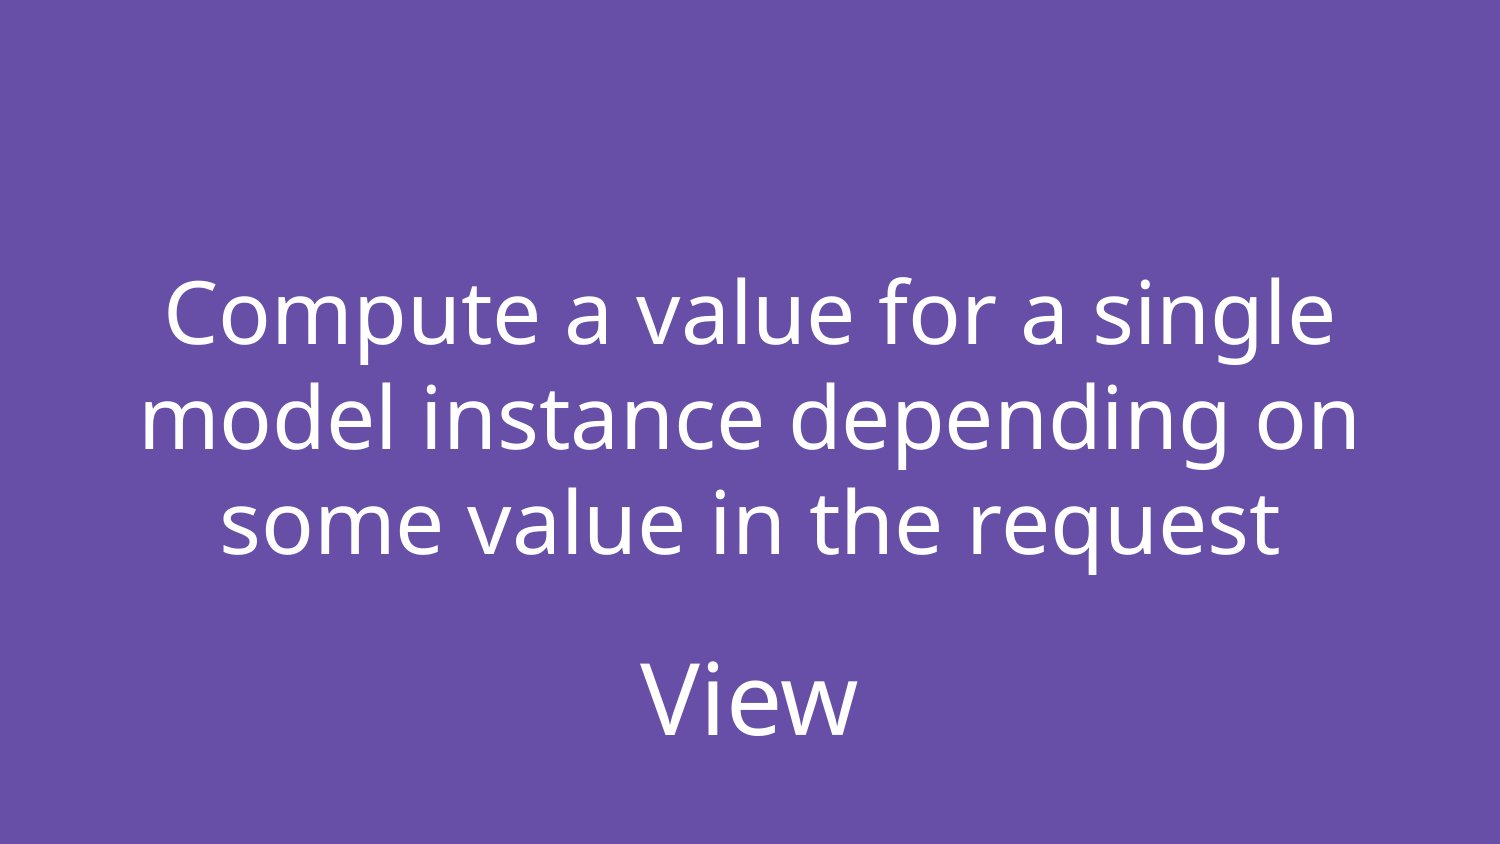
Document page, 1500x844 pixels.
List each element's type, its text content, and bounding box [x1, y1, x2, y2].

text_box View [75, 568, 1425, 771]
title Compute a value for a single model instance depending on some value in the request [75, 58, 1425, 568]
